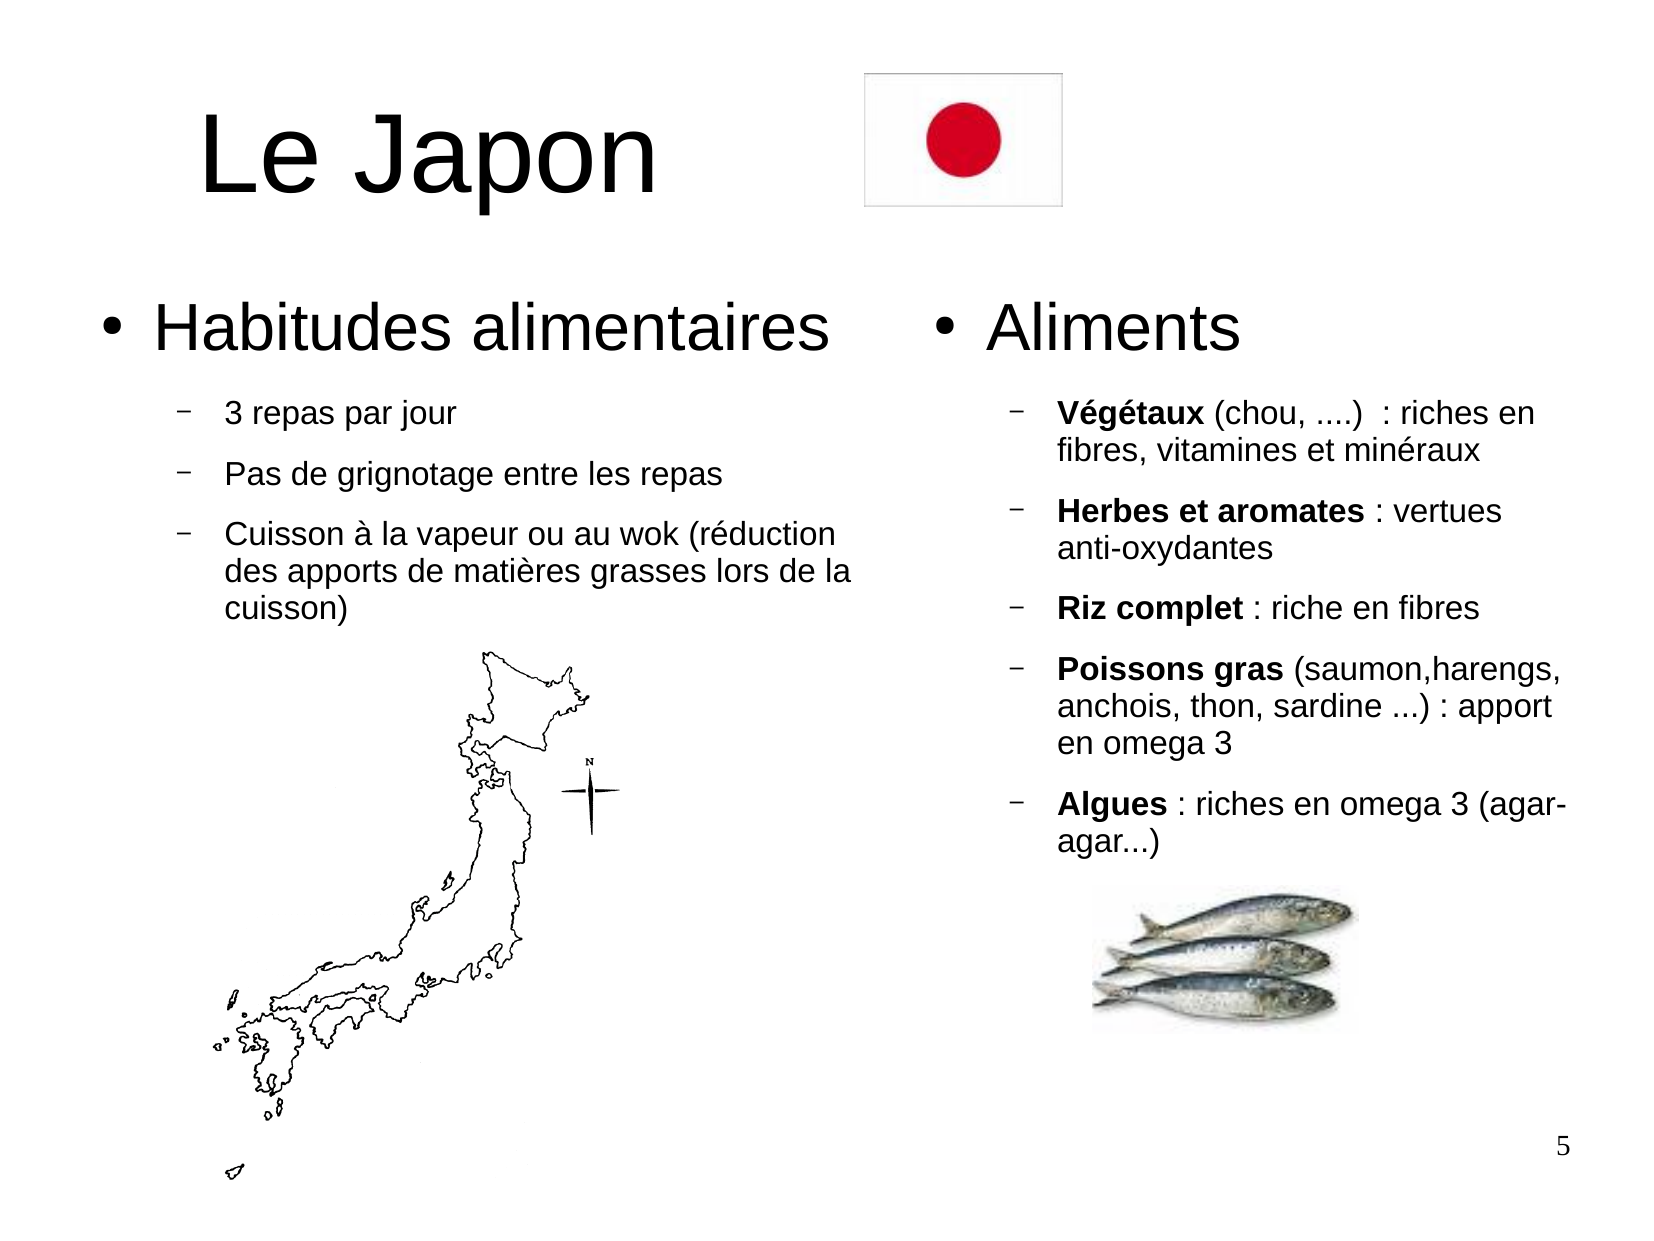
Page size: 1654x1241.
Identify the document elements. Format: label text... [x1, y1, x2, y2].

picture [864, 73, 1063, 207]
picture [206, 649, 621, 1182]
picture [1092, 885, 1359, 1034]
title Le Japon [82, 56, 857, 250]
list Aliments Végétaux (chou, ....) : riches en fibres, vitamines et minéraux Herbes et aromates : vertues anti-oxydantes Riz complet : riche en fibres Poissons gras (saumon,harengs, anchois, thon, sardine ...) : apport en omega 3 Algues : riches en omega 3 (agar-agar...) [915, 290, 1572, 1094]
list Habitudes alimentaires 3 repas par jour Pas de grignotage entre les repas Cuisson à la vapeur ou au wok (réduction des apports de matières grasses lors de la cuisson) [82, 290, 886, 1094]
